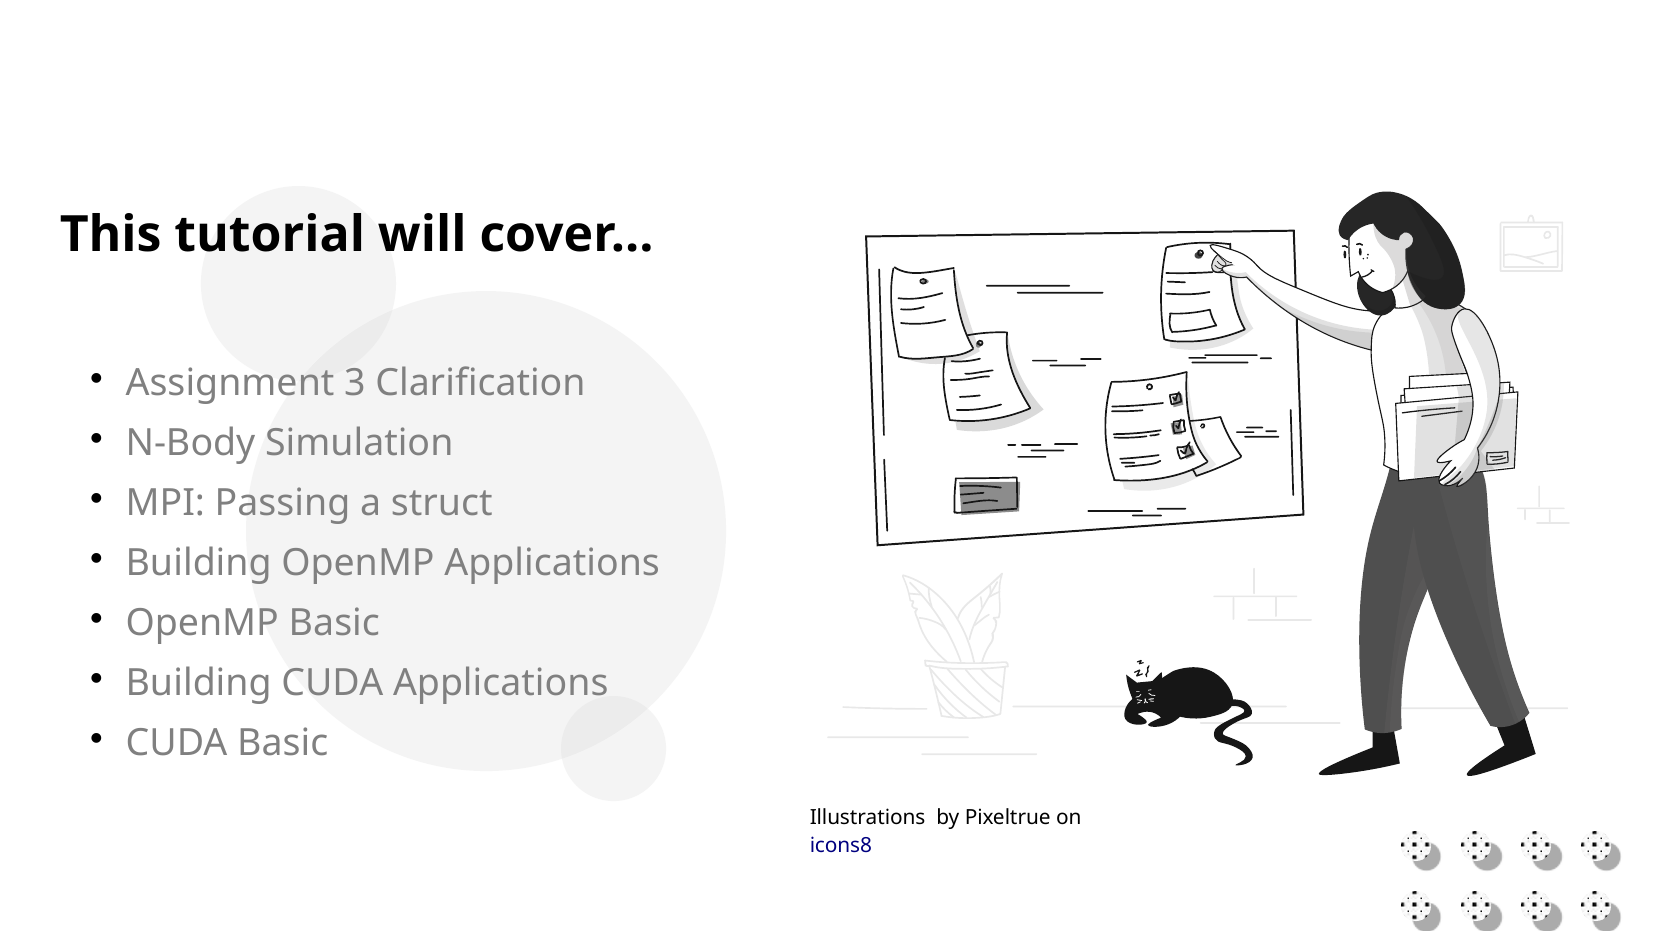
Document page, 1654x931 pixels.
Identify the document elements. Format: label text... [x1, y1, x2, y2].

picture [1461, 890, 1492, 922]
picture [1460, 830, 1492, 862]
picture [1581, 830, 1612, 862]
picture [1580, 890, 1612, 922]
text_box Assignment 3 Clarification N-Body Simulation MPI: Passing a struct Building OpenMP Applications OpenMP Basic Building CUDA Applications CUDA Basic [75, 350, 1005, 680]
picture [1520, 890, 1552, 922]
picture [1400, 891, 1432, 922]
picture [1400, 830, 1432, 862]
picture [1520, 831, 1552, 862]
text_box This tutorial will cover... [45, 193, 709, 259]
